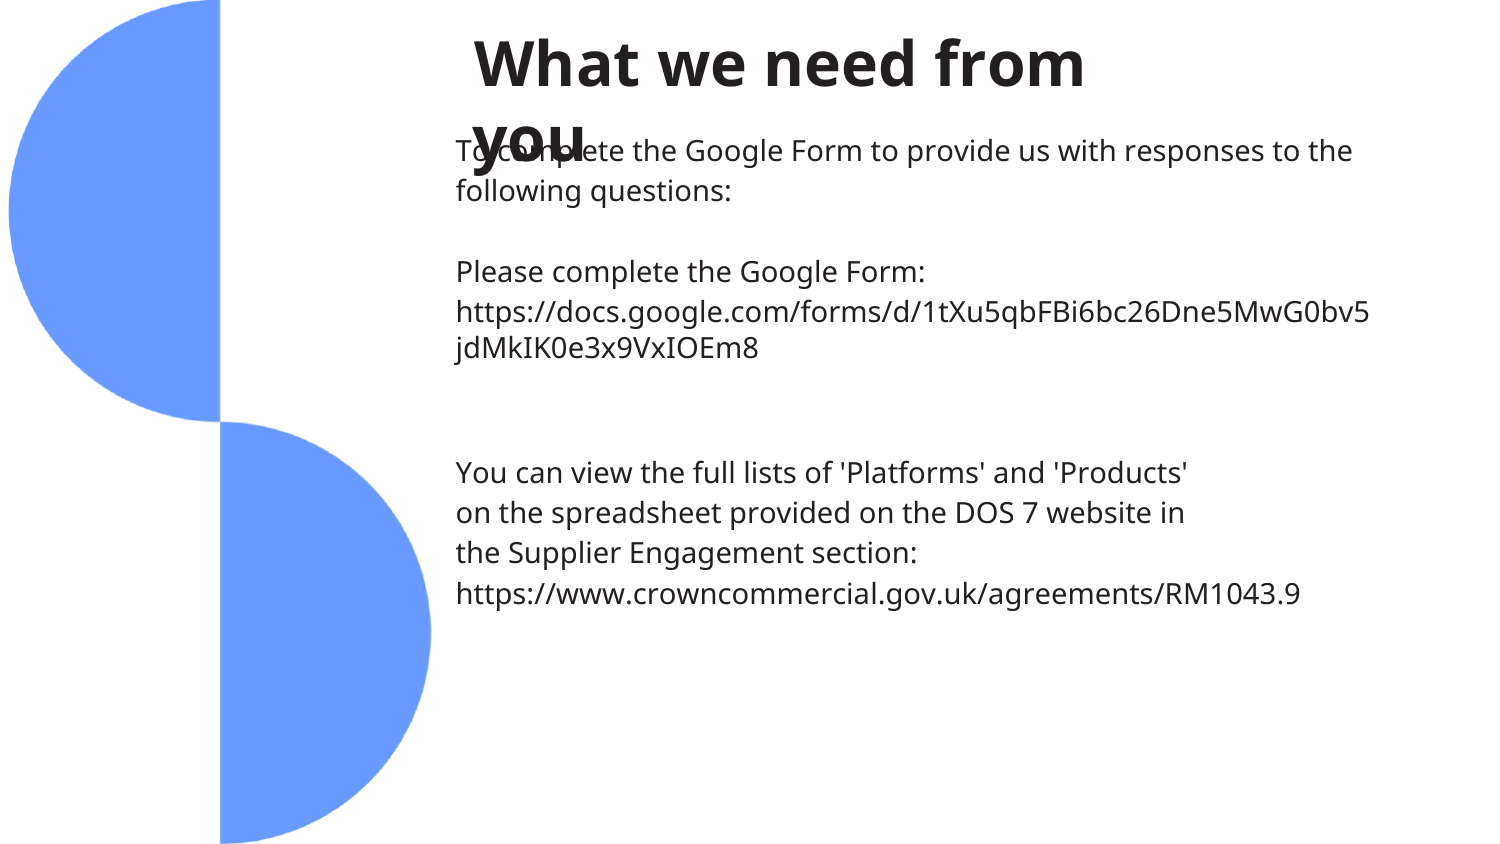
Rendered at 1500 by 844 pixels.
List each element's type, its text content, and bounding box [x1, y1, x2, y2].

title What we need from you [472, 23, 1393, 95]
title To complete the Google Form to provide us with responses to the following questions: Please complete the Google Form: https://docs.google.com/forms/d/1tXu5qbFBi6bc26Dne5MwG0bv5jdMkIK0e3x9VxIOEm8 You can view the full lists of 'Platforms' and 'Products' on the spreadsheet provided on the DOS 7 website in the Supplier Engagement section: https://www.crowncommercial.gov.uk/agreements/RM1043.9 [455, 127, 1376, 612]
